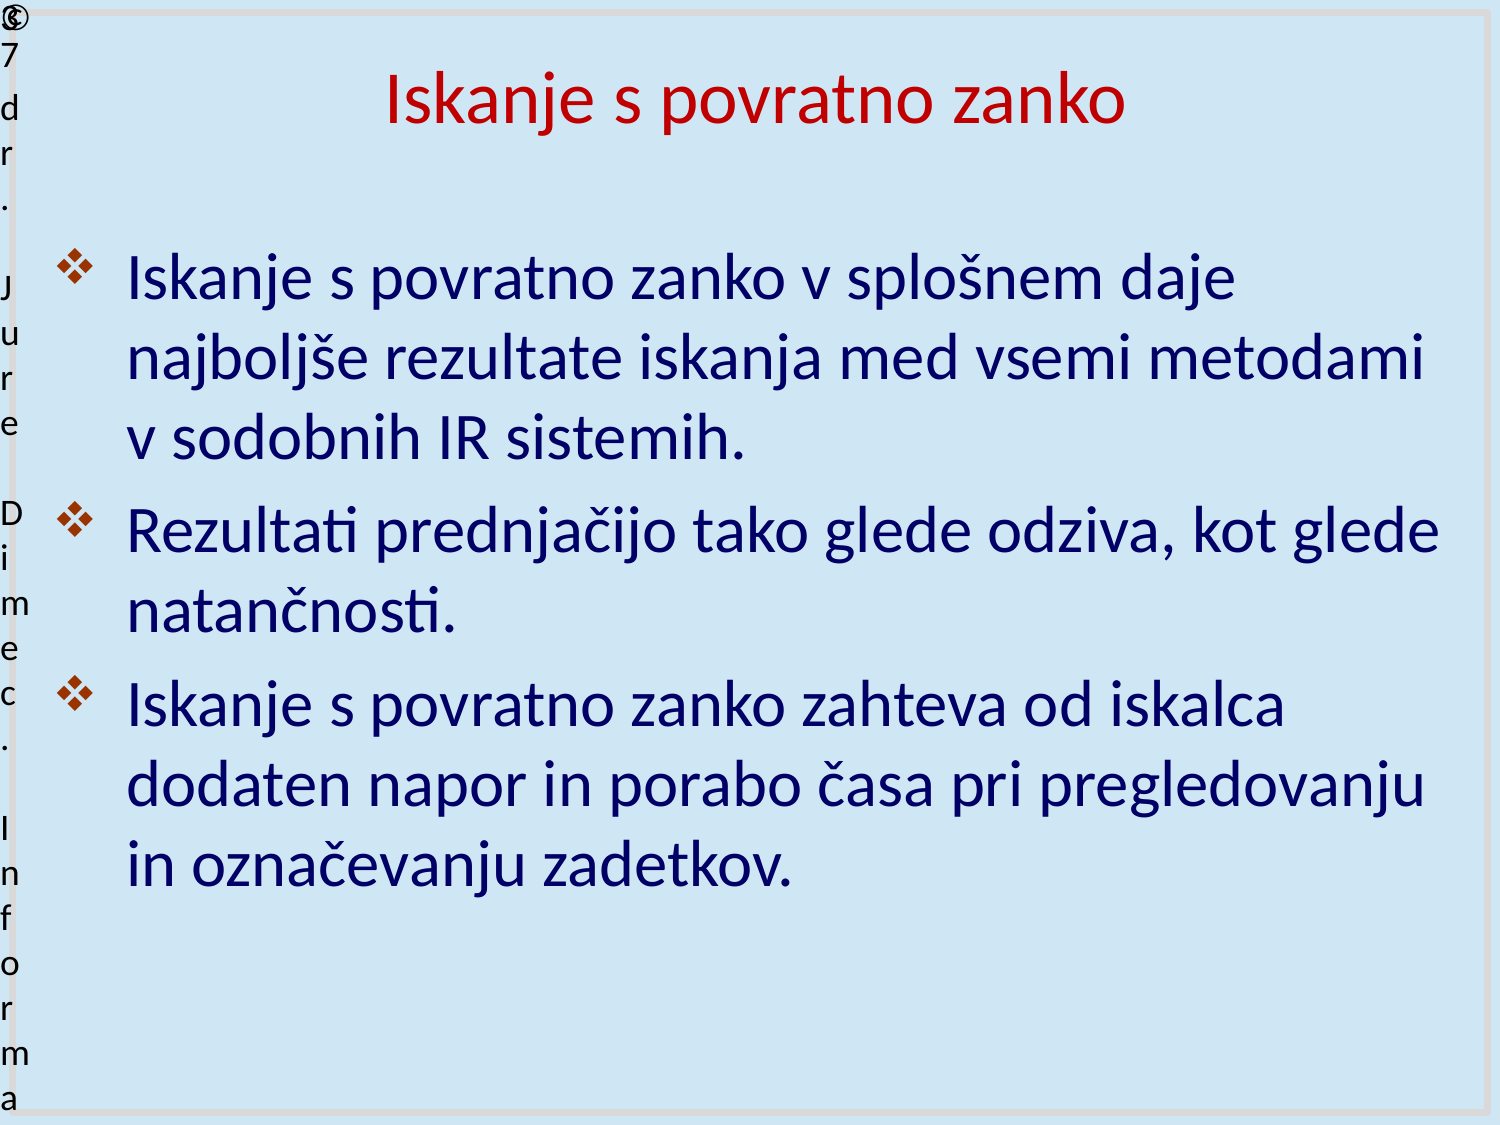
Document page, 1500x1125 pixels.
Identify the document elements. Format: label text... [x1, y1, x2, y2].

list Iskanje s povratno zanko v splošnem daje najboljše rezultate iskanja med vsemi metodami v sodobnih IR sistemih. Rezultati prednjačijo tako glede odziva, kot glede natančnosti. Iskanje s povratno zanko zahteva od iskalca dodaten napor in porabo časa pri pregledovanju in označevanju zadetkov. [37, 224, 1475, 1050]
title Iskanje s povratno zanko [37, 37, 1475, 150]
